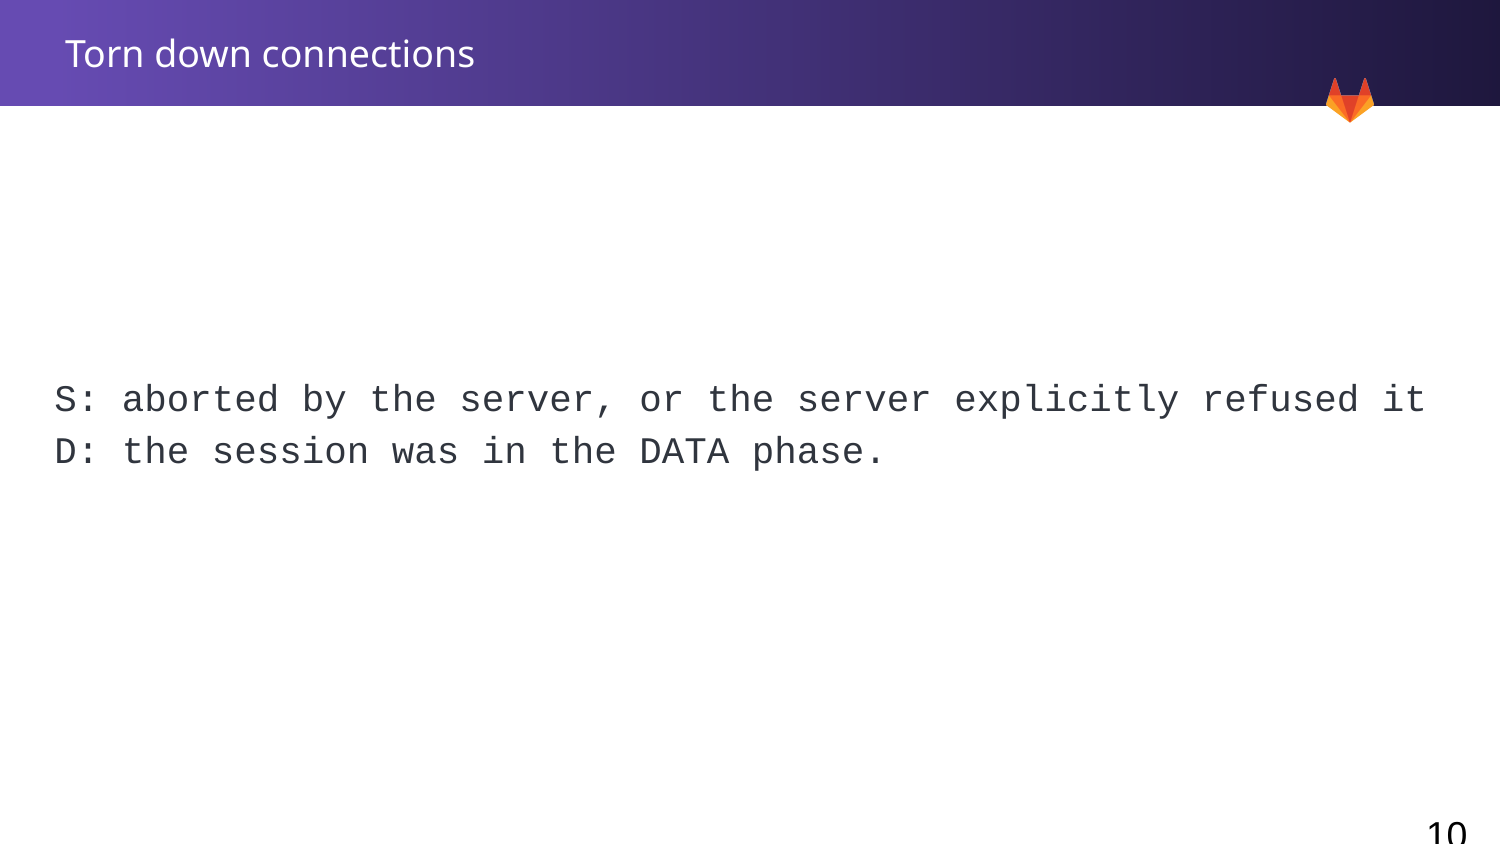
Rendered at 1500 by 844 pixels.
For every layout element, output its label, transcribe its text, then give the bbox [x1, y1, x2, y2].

picture [1326, 78, 1374, 123]
title Torn down connections [50, 27, 1298, 77]
list S: aborted by the server, or the server explicitly refused it D: the session was in the DATA phase. [39, 352, 1461, 492]
